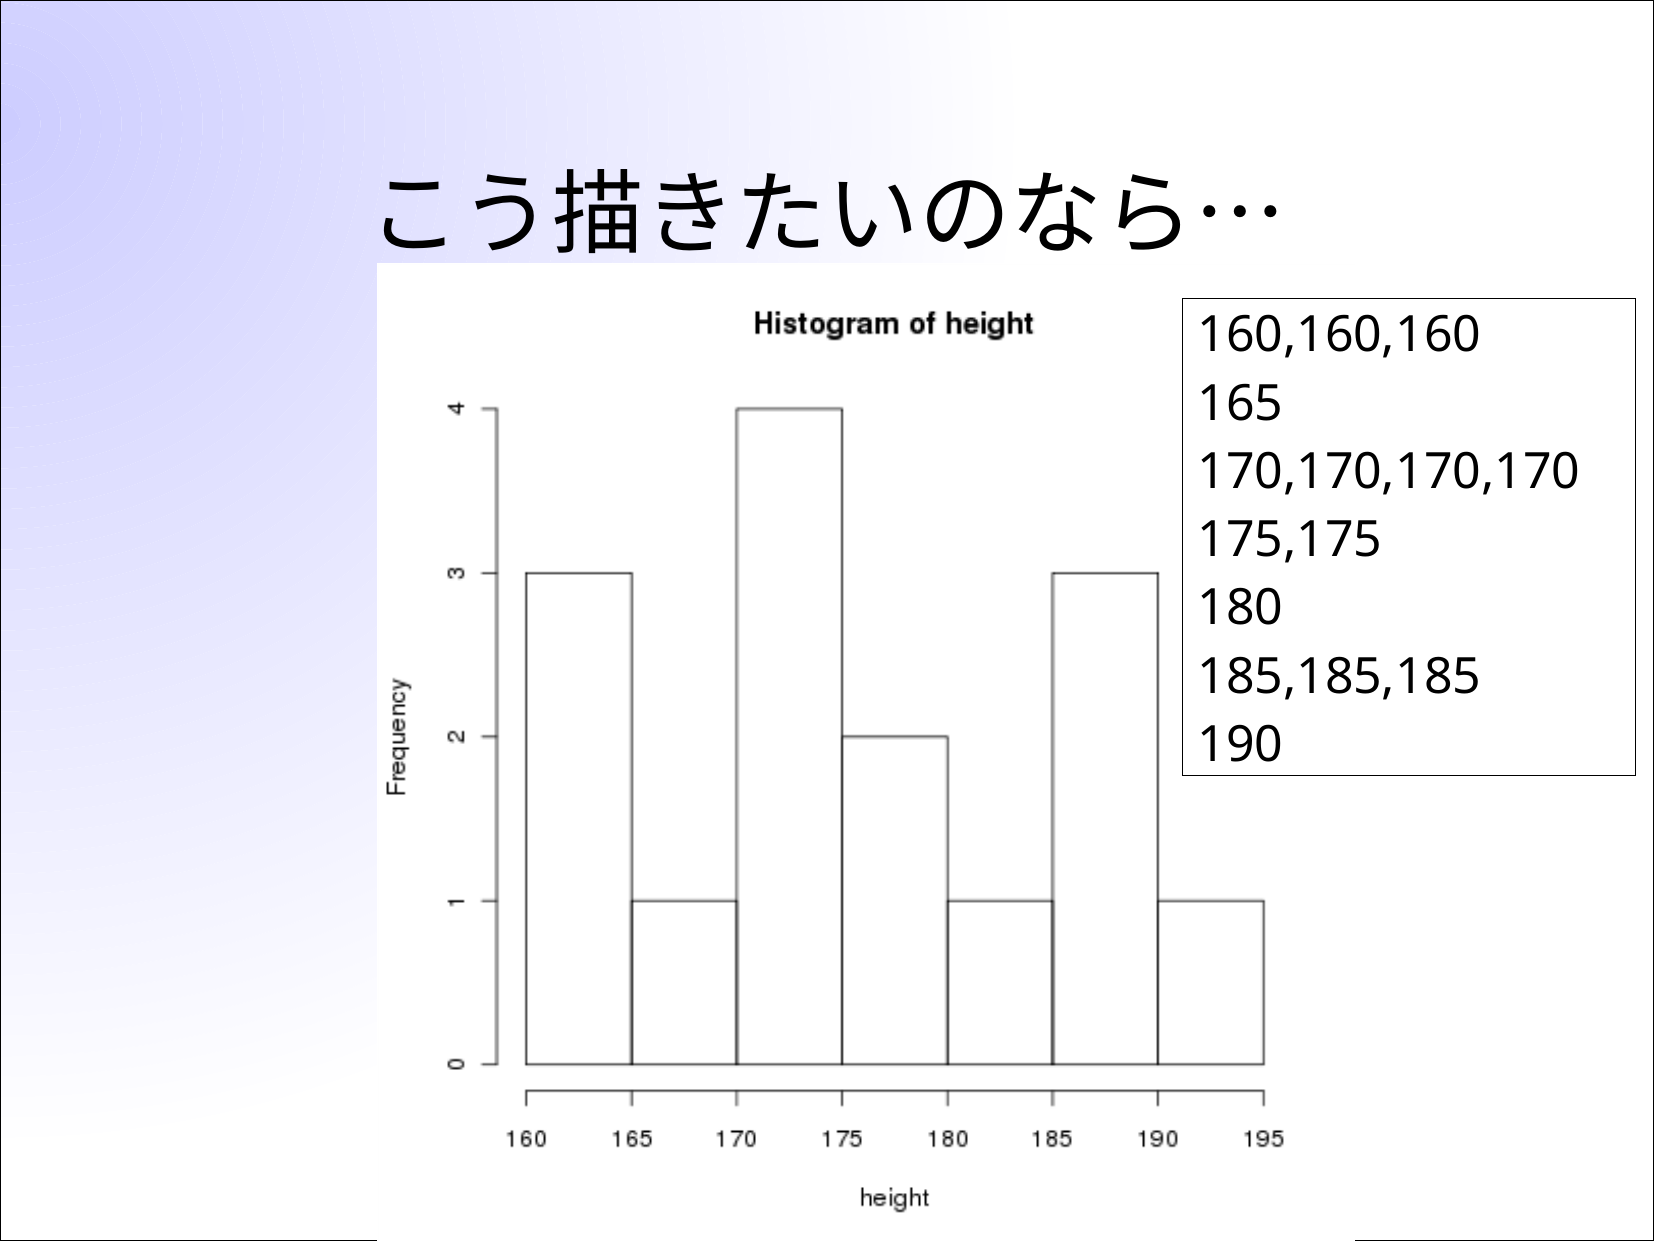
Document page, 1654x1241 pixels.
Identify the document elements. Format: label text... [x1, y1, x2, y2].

title こう描きたいのなら… [121, 102, 1534, 311]
text_box 160,160,160 165 170,170,170,170 175,175 180 185,185,185 190 [1182, 298, 1636, 776]
picture [377, 263, 1355, 1241]
